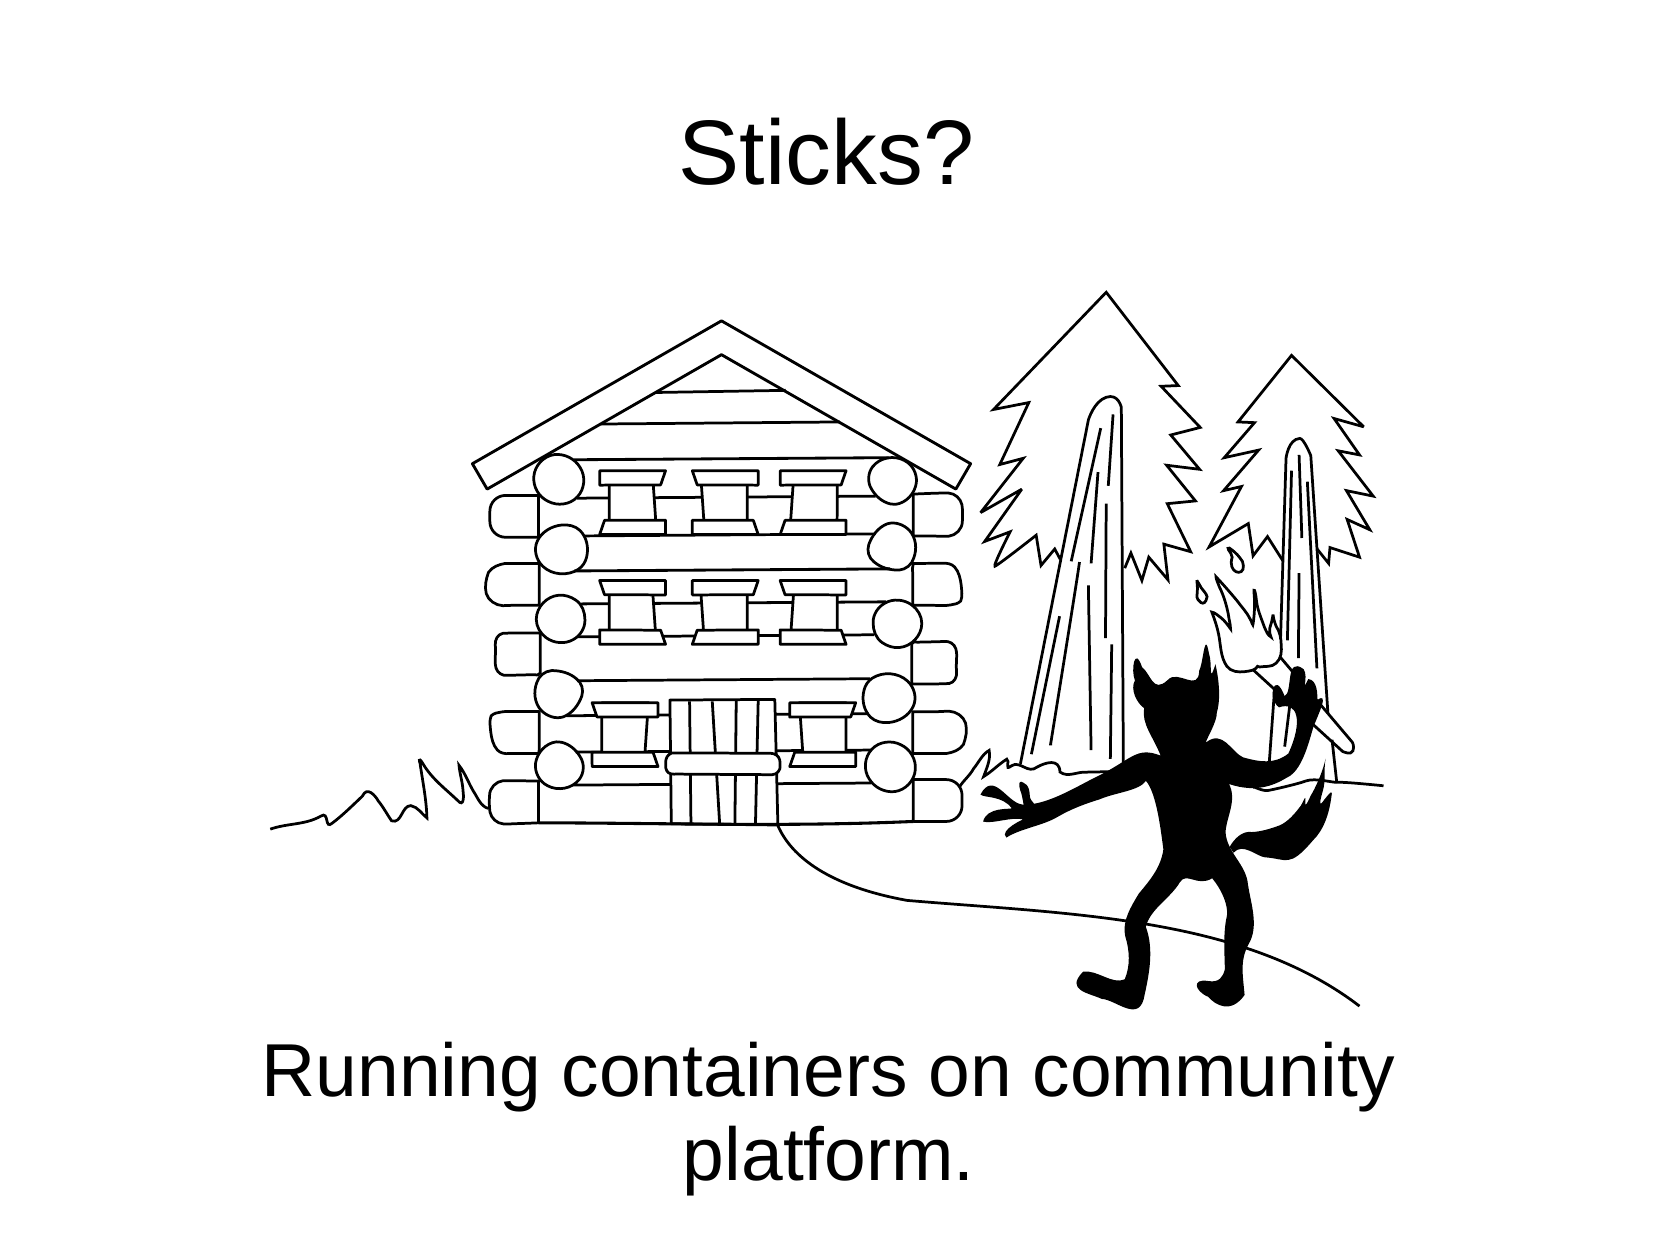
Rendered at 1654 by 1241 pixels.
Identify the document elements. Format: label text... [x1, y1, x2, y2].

title Sticks? [82, 49, 1571, 257]
text_box Running containers on community platform. [120, 1009, 1538, 1216]
picture [269, 290, 1384, 1009]
